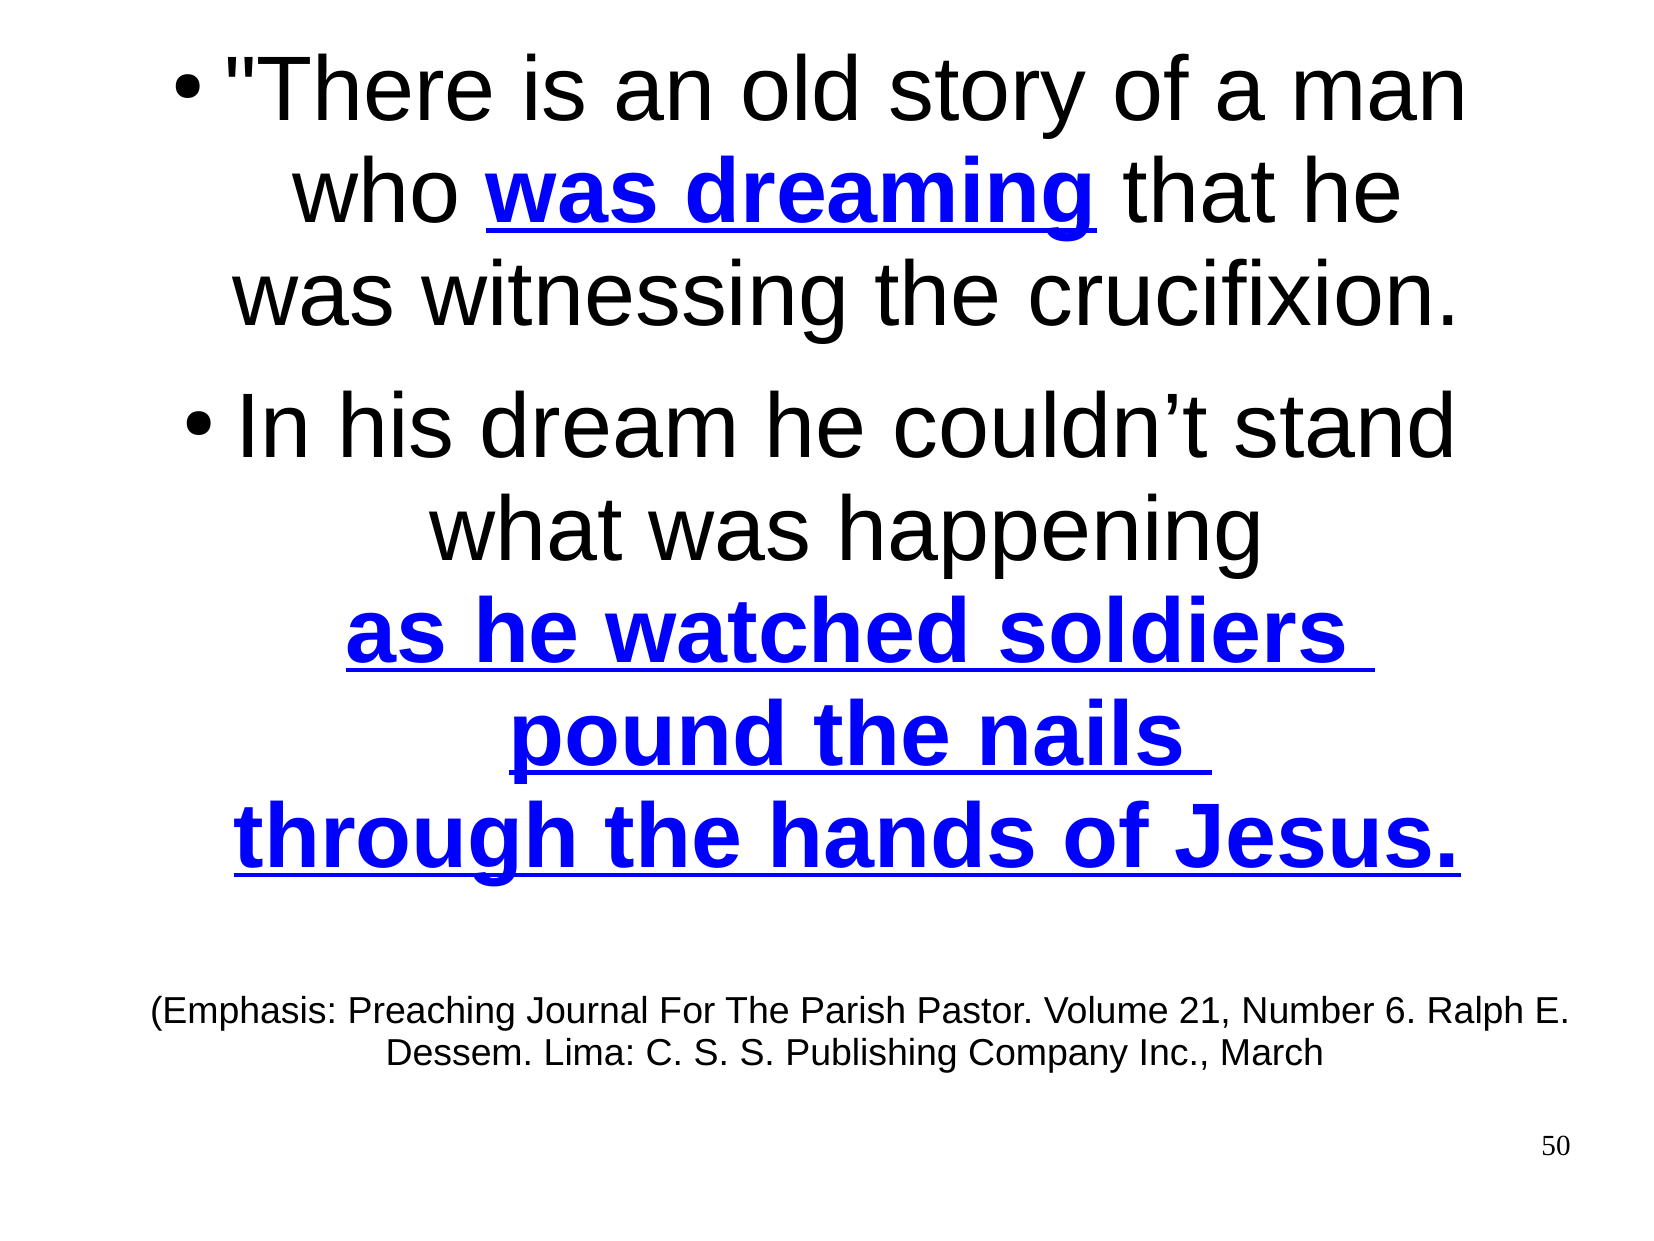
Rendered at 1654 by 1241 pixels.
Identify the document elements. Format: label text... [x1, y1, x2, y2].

list "There is an old story of a man who was dreaming that he was witnessing the crucifixion. In his dream he couldn’t stand what was happening as he watched soldiers pound the nails through the hands of Jesus. (Emphasis: Preaching Journal For The Parish Pastor. Volume 21, Number 6. Ralph E. Dessem. Lima: C. S. S. Publishing Company Inc., March [37, 37, 1613, 1201]
